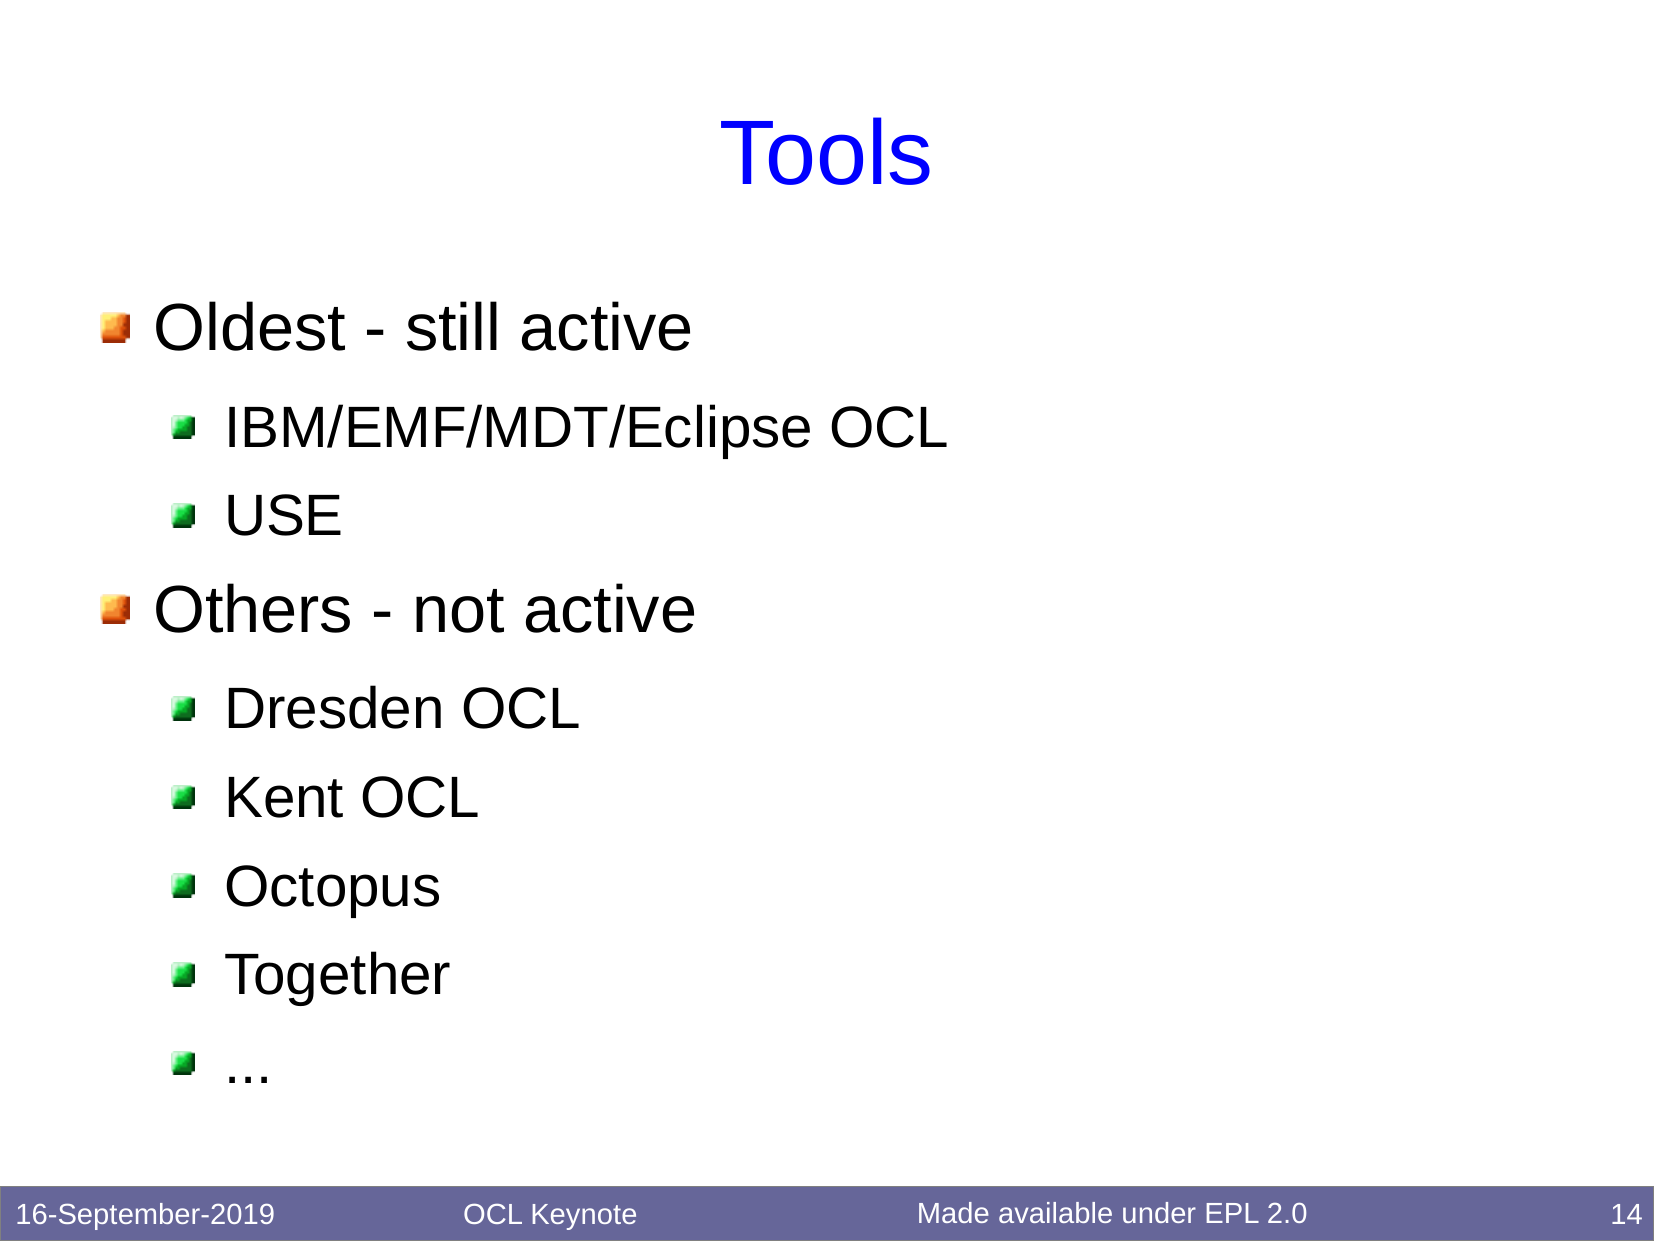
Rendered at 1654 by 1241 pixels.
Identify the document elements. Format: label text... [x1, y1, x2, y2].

title Tools [82, 49, 1571, 257]
list Oldest - still active IBM/EMF/MDT/Eclipse OCL USE Others - not active Dresden OCL Kent OCL Octopus Together ... [82, 290, 1571, 1096]
